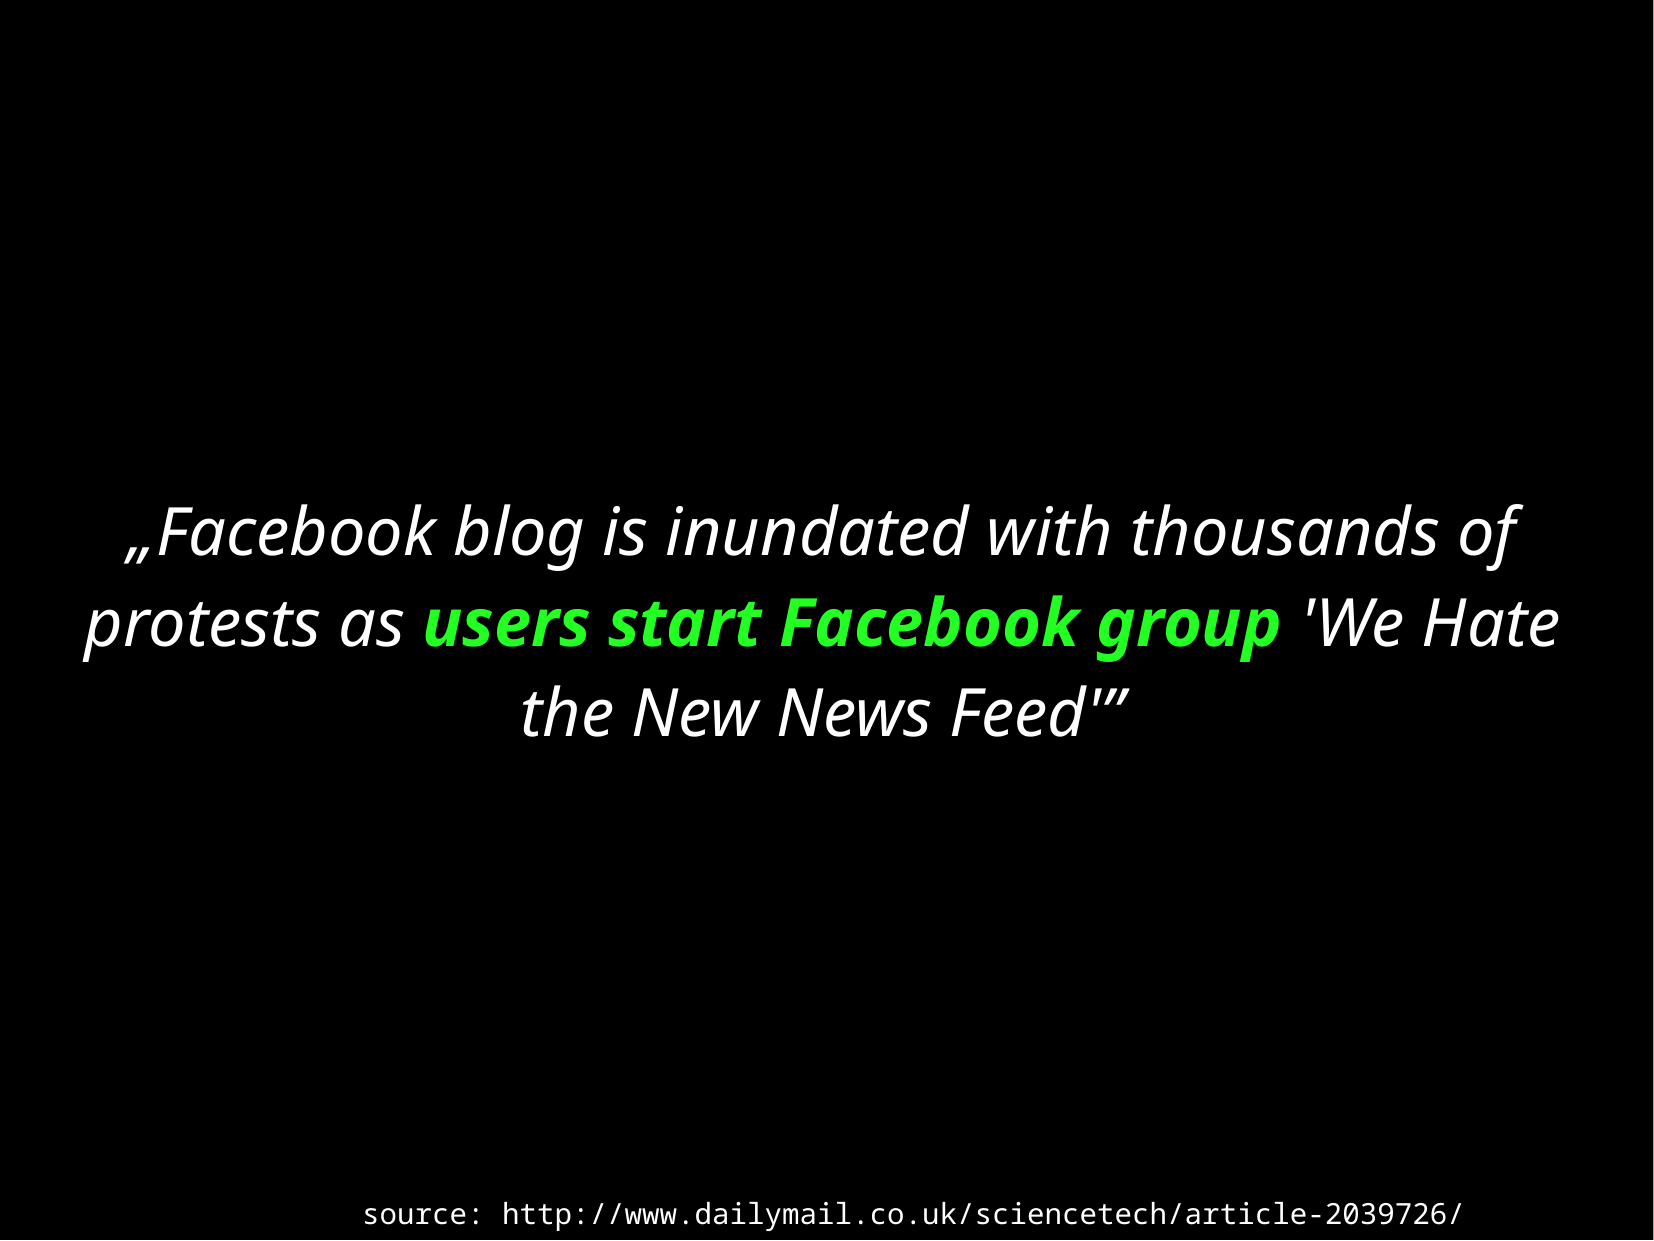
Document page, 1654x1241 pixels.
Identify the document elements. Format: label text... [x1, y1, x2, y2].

text_box source: http://www.dailymail.co.uk/sciencetech/article-2039726/ [347, 1185, 1307, 1231]
title „Facebook blog is inundated with thousands of protests as users start Facebook group 'We Hate the New News Feed'” [75, 282, 1571, 958]
